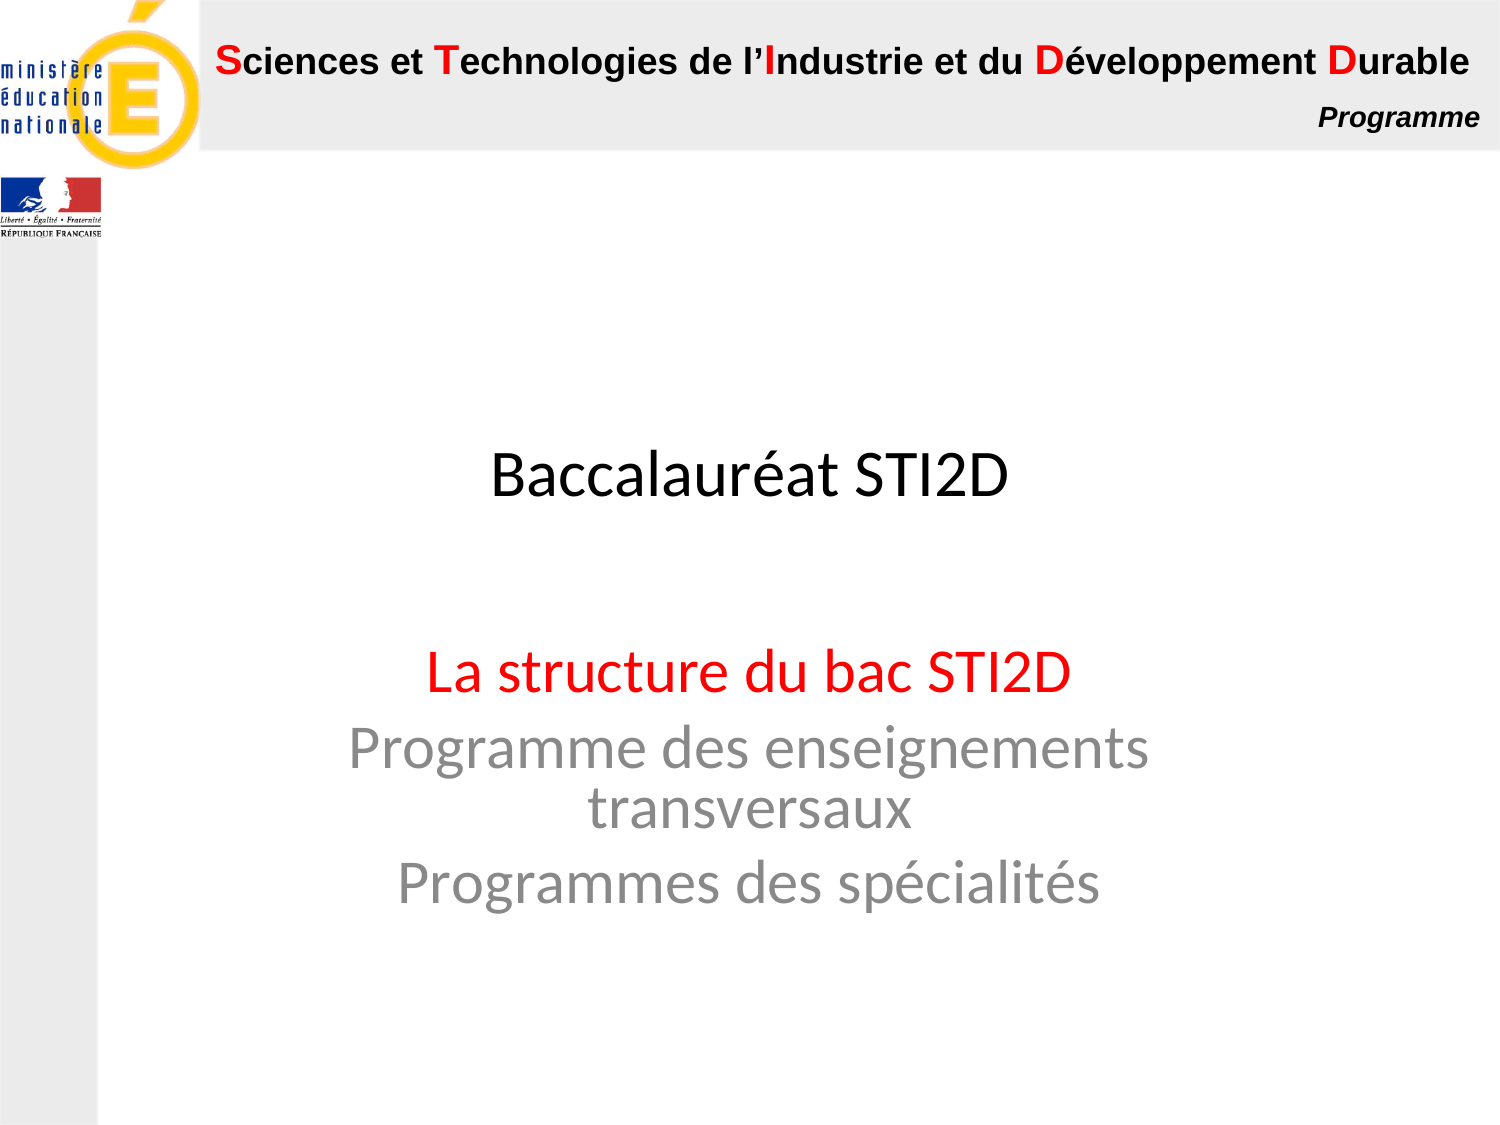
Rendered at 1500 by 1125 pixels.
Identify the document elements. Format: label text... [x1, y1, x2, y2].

picture [0, 0, 201, 238]
title Baccalauréat STI2D [112, 349, 1388, 591]
text_box La structure du bac STI2D Programme des enseignements transversaux Programmes des spécialités [225, 637, 1276, 926]
